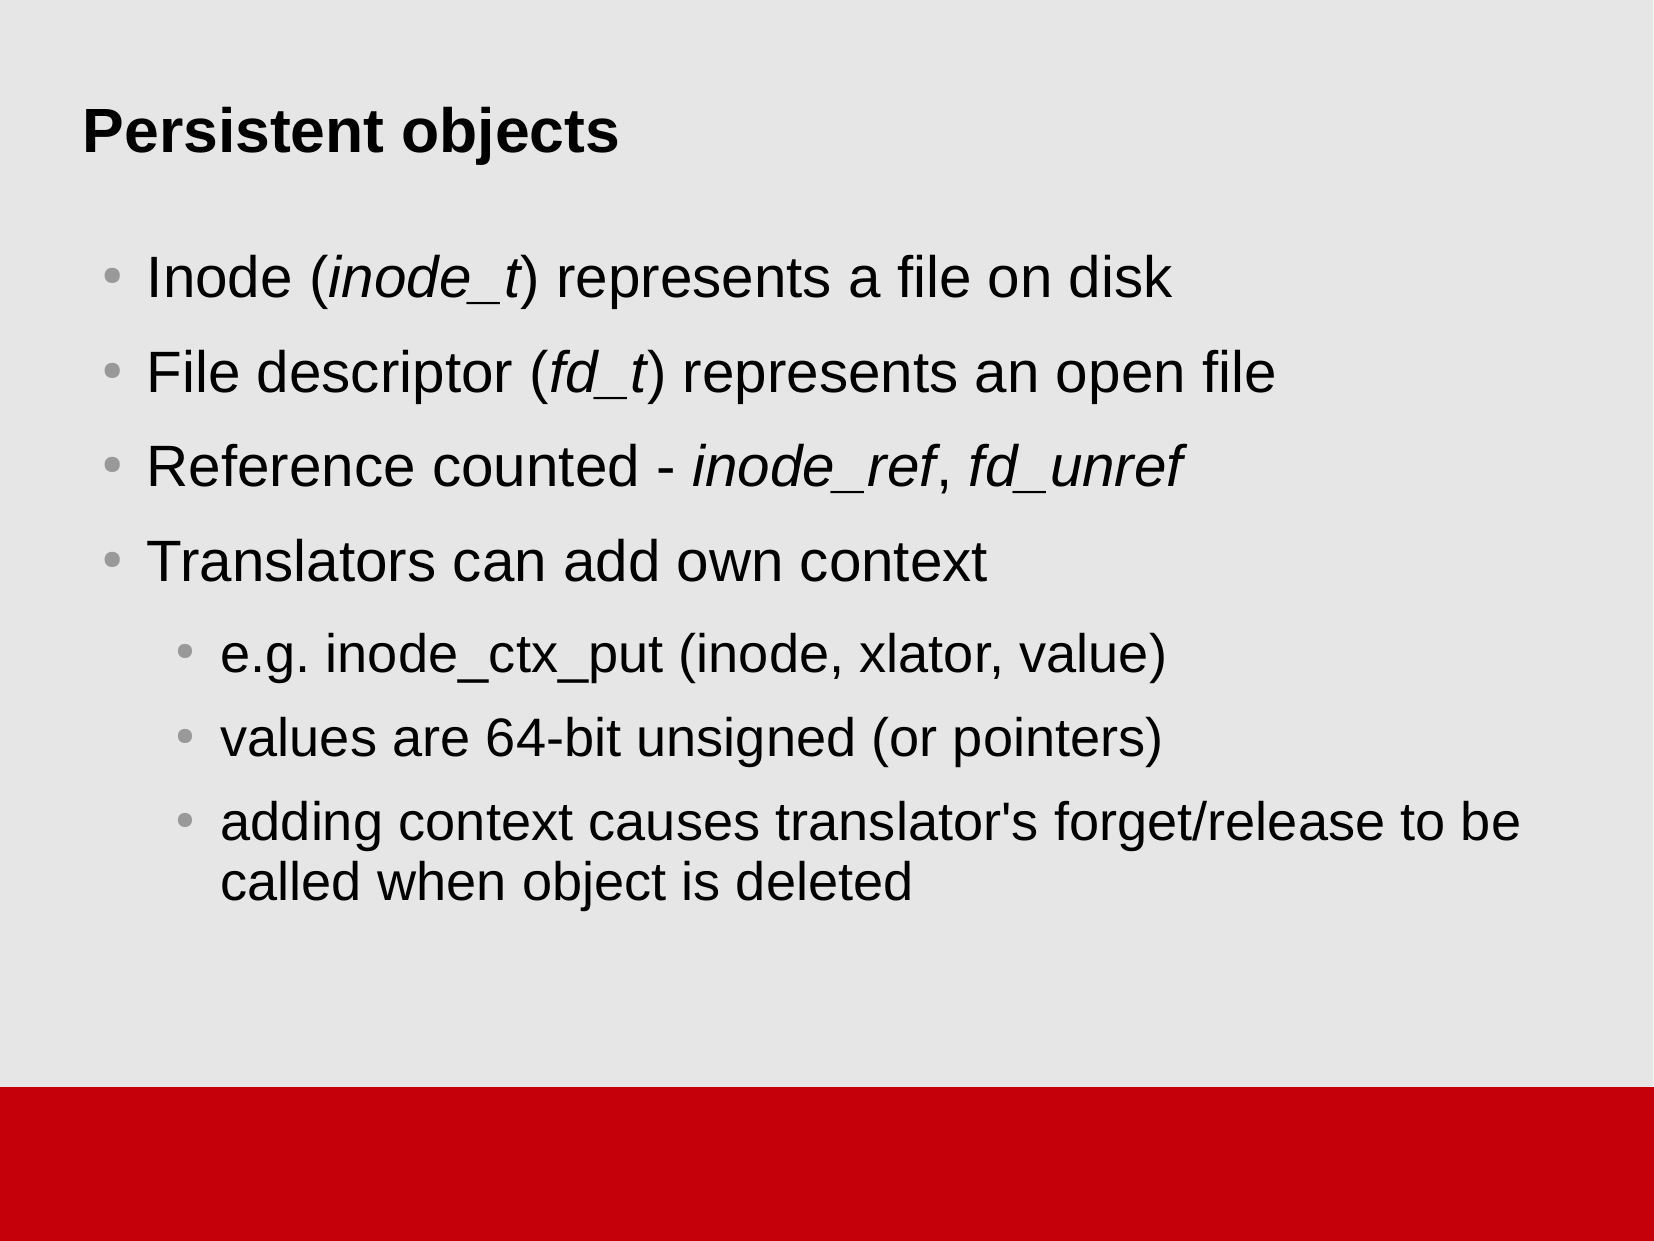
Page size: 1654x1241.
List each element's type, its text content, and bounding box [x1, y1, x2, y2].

title Persistent objects [82, 37, 1571, 226]
list Inode (inode_t) represents a file on disk File descriptor (fd_t) represents an open file Reference counted - inode_ref, fd_unref Translators can add own context e.g. inode_ctx_put (inode, xlator, value) values are 64-bit unsigned (or pointers) adding context causes translator's forget/release to be called when object is deleted [86, 244, 1576, 1039]
